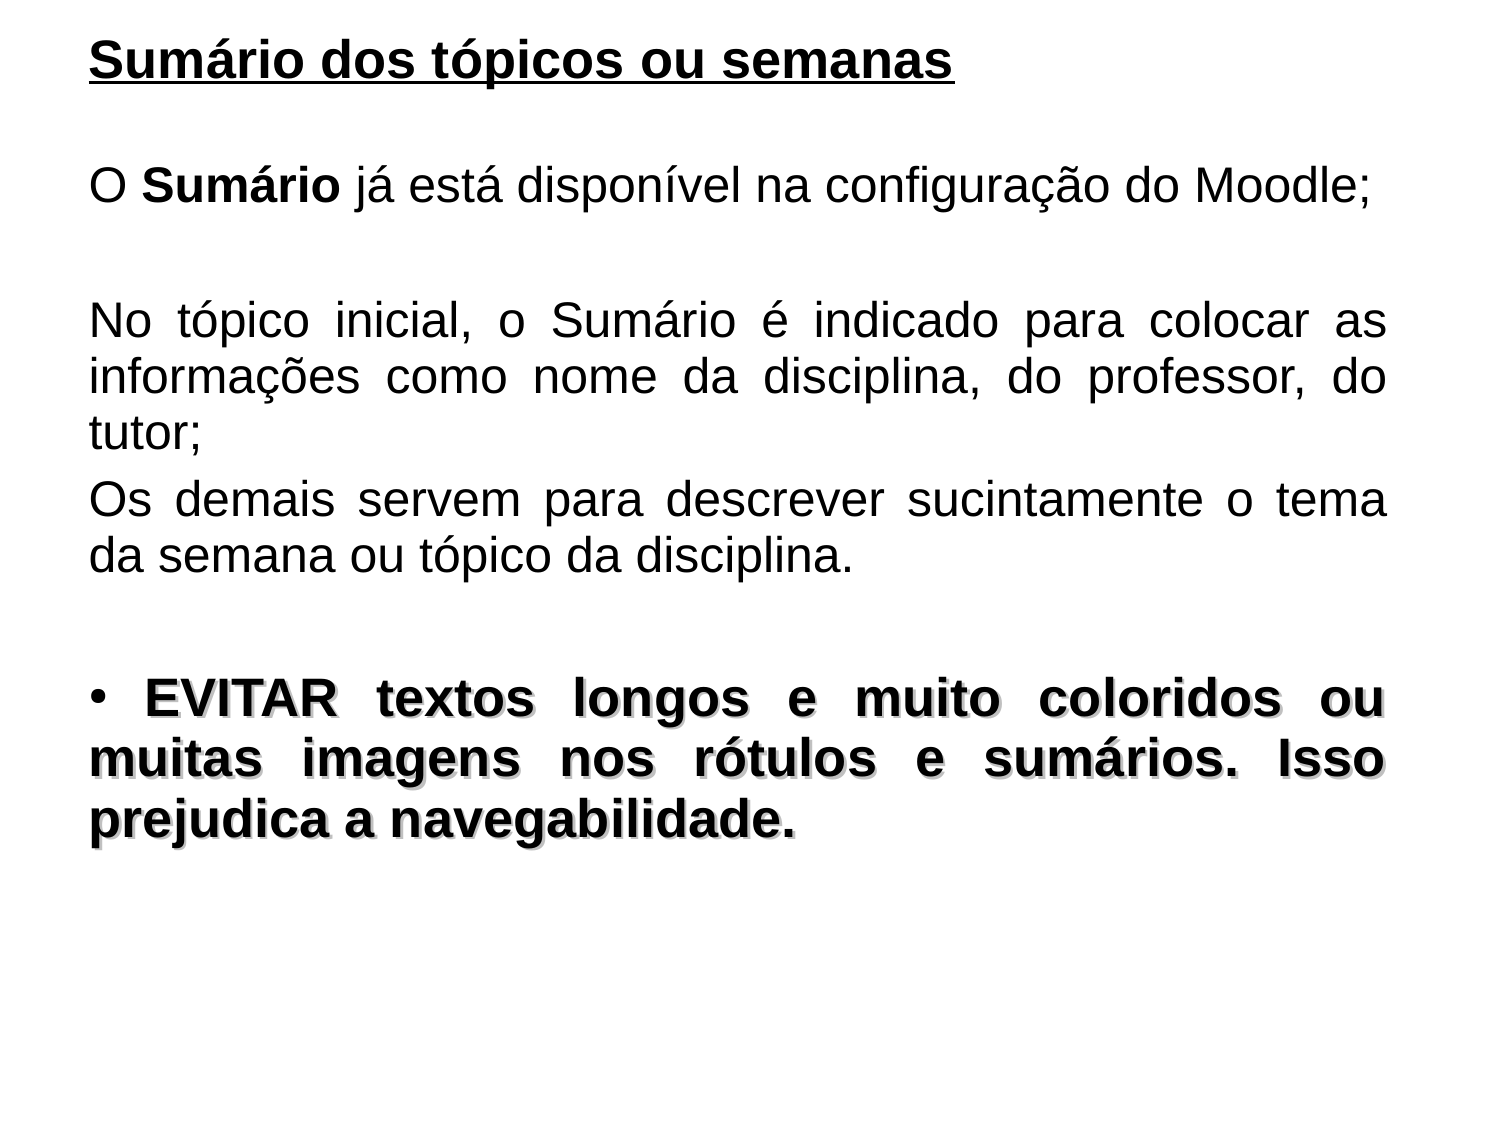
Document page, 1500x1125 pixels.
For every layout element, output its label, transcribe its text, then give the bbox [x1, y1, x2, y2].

text_box Sumário dos tópicos ou semanas O Sumário já está disponível na configuração do Moodle; No tópico inicial, o Sumário é indicado para colocar as informações como nome da disciplina, do professor, do tutor; Os demais servem para descrever sucintamente o tema da semana ou tópico da disciplina. EVITAR textos longos e muito coloridos ou muitas imagens nos rótulos e sumários. Isso prejudica a navegabilidade. [88, 29, 1388, 849]
